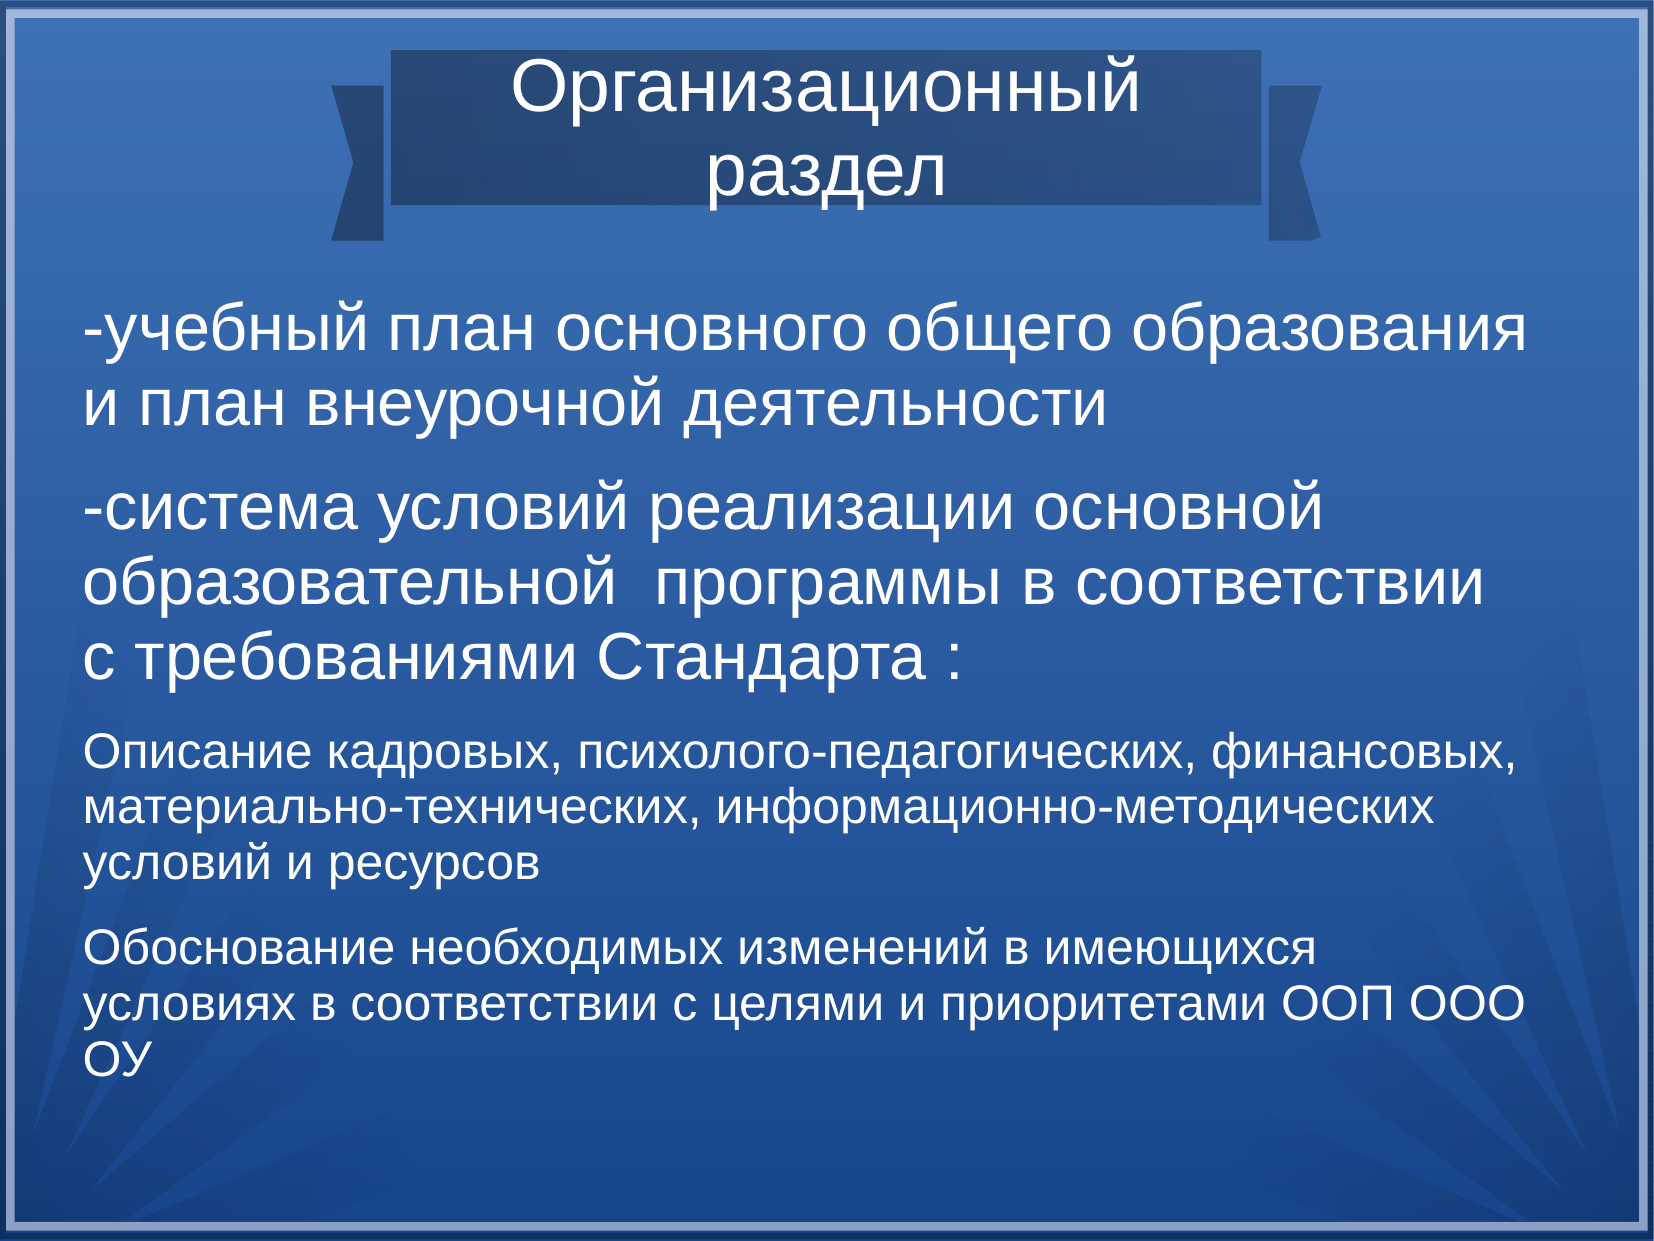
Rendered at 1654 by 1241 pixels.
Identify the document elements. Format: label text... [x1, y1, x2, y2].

list -учебный план основного общего образования и план внеурочной деятельности -система условий реализации основной образовательной программы в соответствии с требованиями Стандарта : Описание кадровых, психолого-педагогических, финансовых, материально-технических, информационно-методических условий и ресурсов Обоснование необходимых изменений в имеющихся условиях в соответствии с целями и приоритетами ООП ООО ОУ [82, 290, 1538, 1241]
title Организационный раздел [389, 43, 1264, 212]
